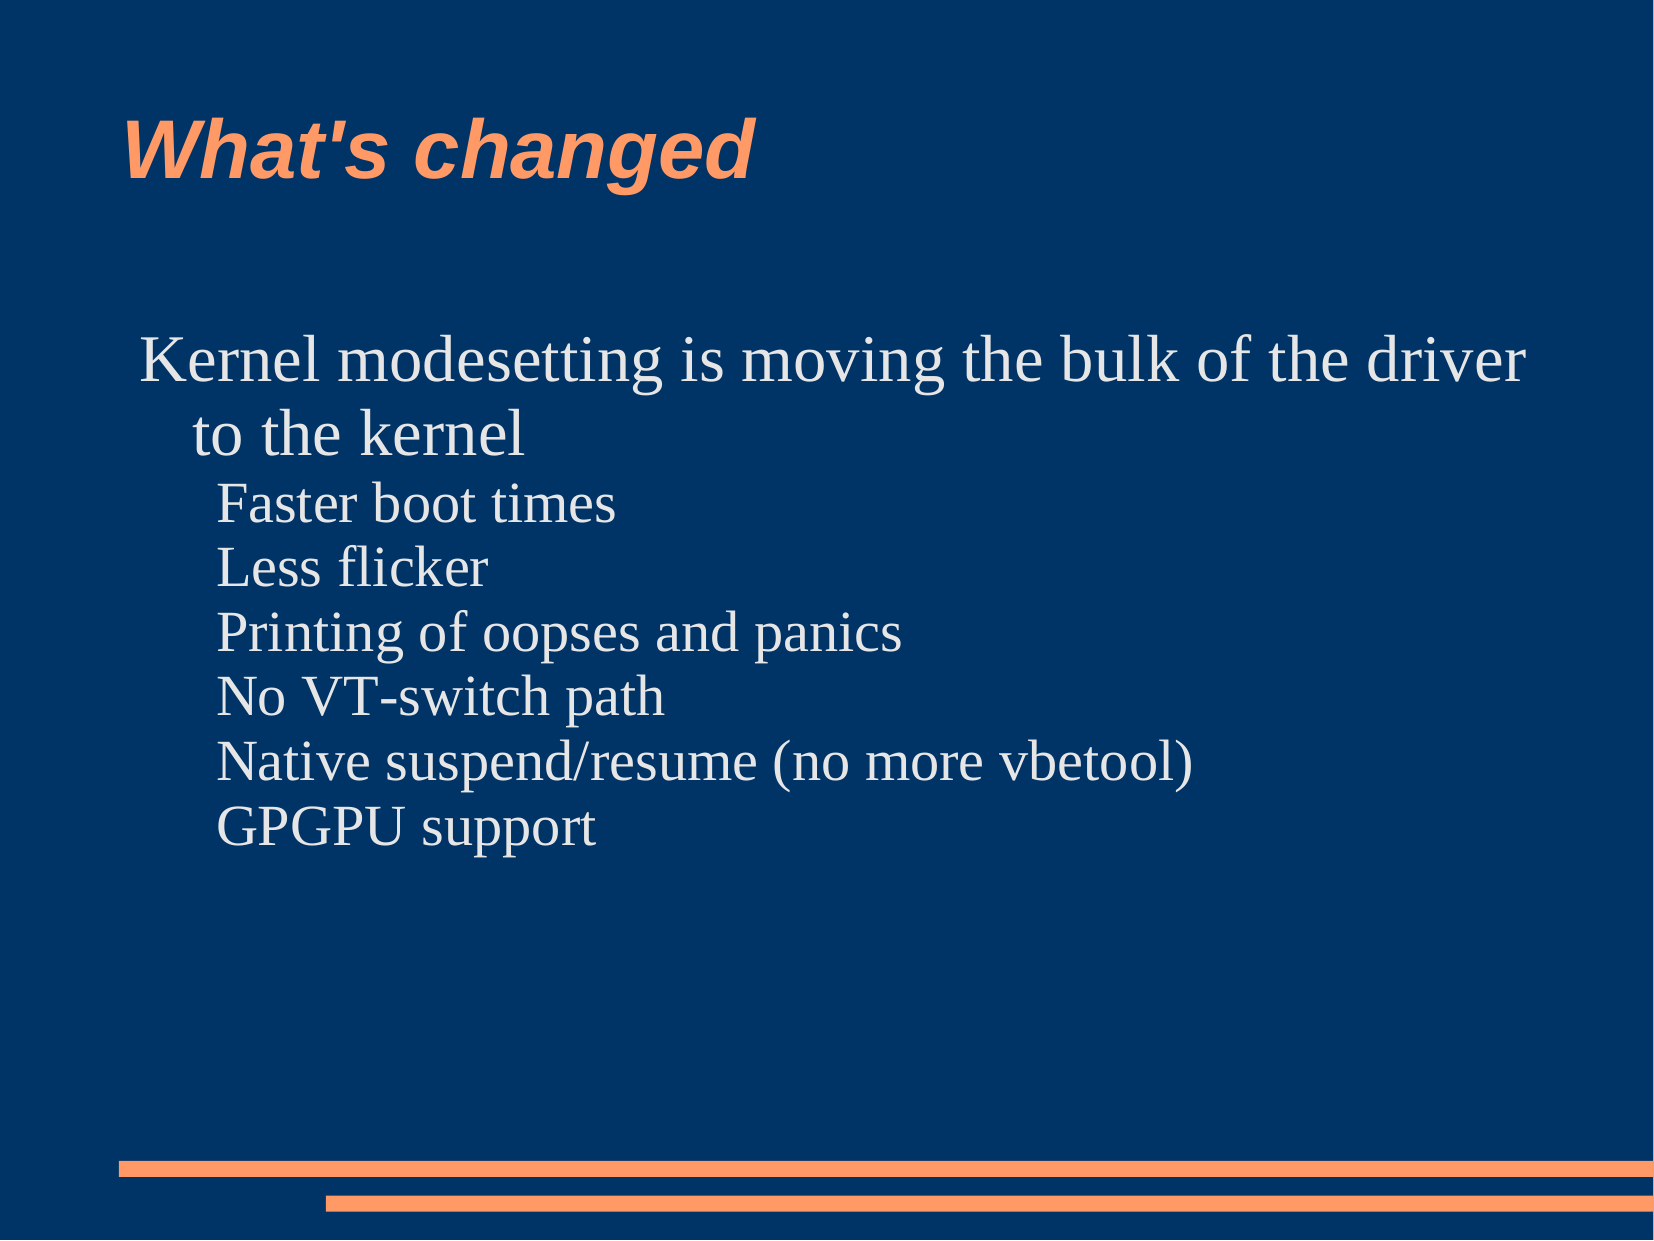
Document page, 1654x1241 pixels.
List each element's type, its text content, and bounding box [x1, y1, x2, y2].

list Kernel modesetting is moving the bulk of the driver to the kernel Faster boot times Less flicker Printing of oopses and panics No VT-switch path Native suspend/resume (no more vbetool) GPGPU support [121, 322, 1561, 1118]
title What's changed [121, 53, 1534, 247]
